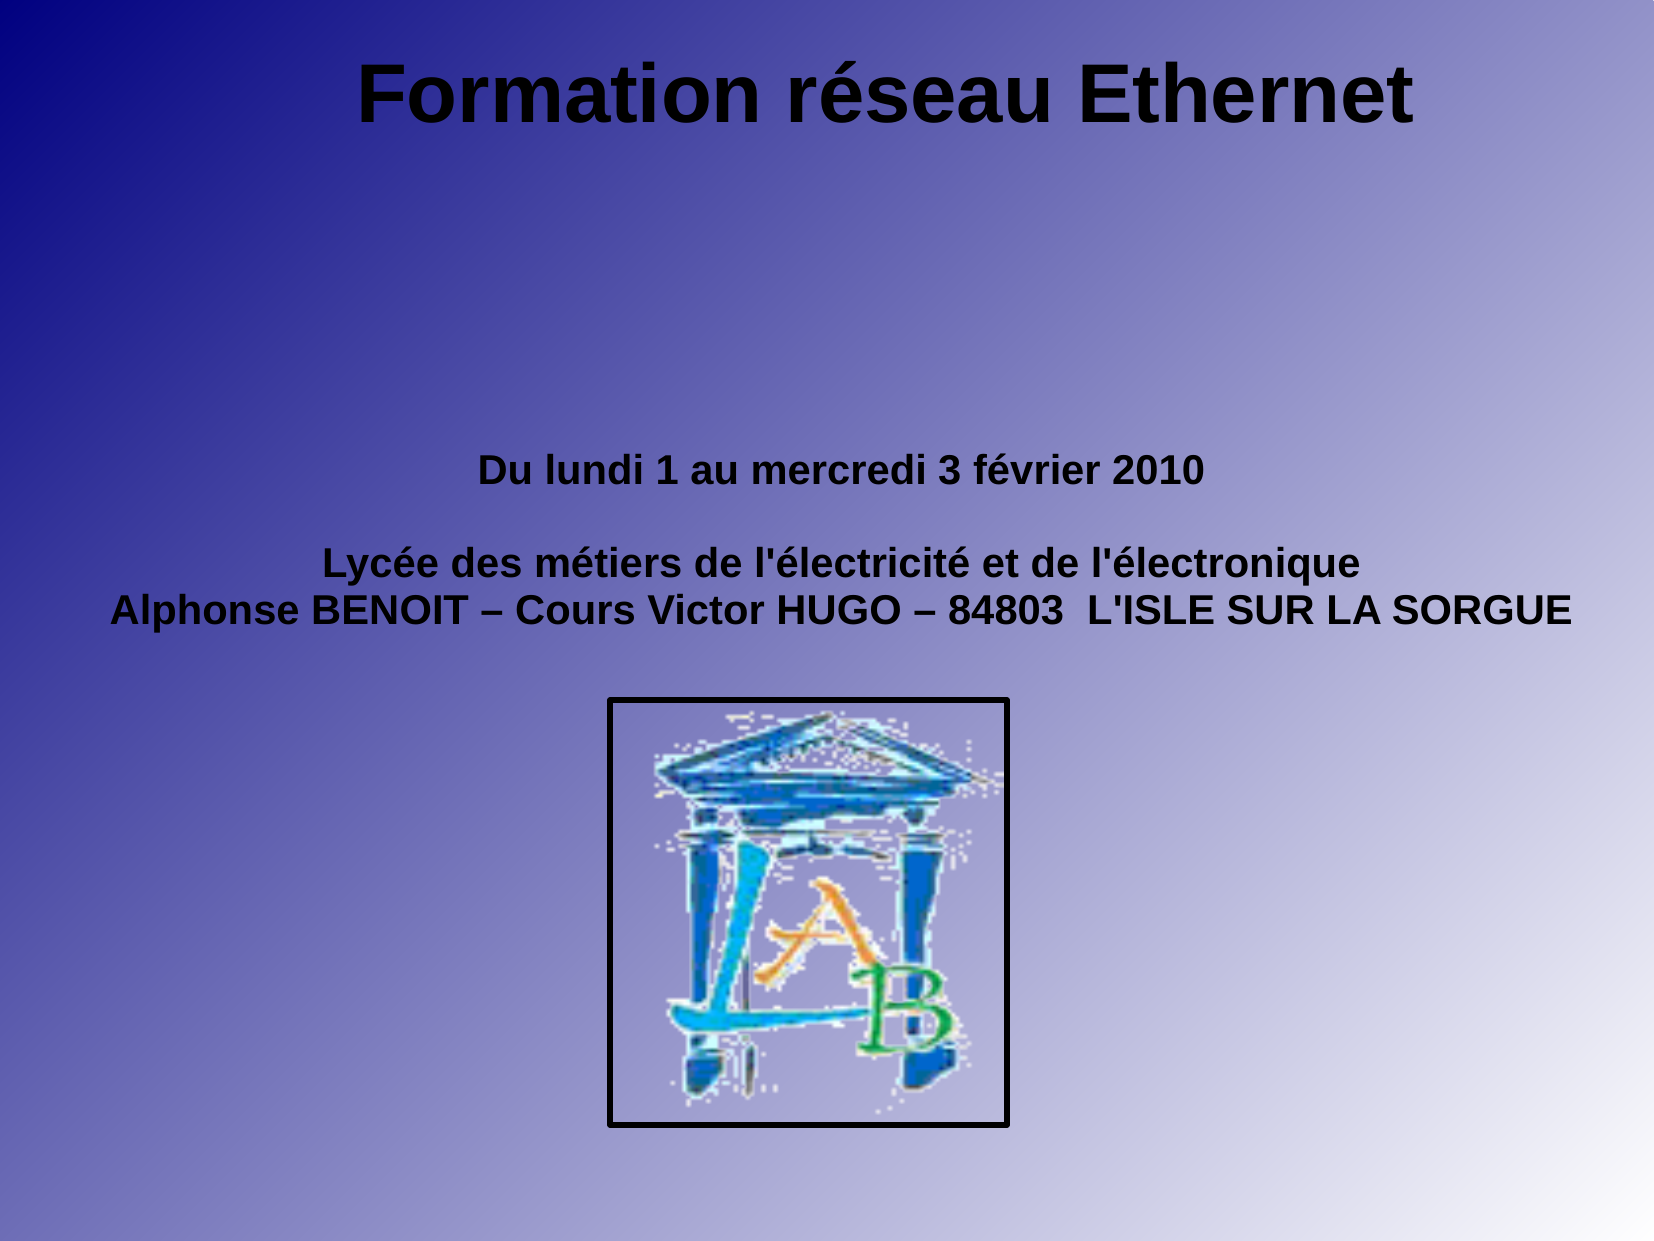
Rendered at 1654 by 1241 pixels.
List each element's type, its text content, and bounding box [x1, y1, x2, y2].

text_box Du lundi 1 au mercredi 3 février 2010 Lycée des métiers de l'électricité et de l'électronique Alphonse BENOIT – Cours Victor HUGO – 84803 L'ISLE SUR LA SORGUE [59, 439, 1625, 645]
picture [613, 703, 1004, 1123]
text_box Formation réseau Ethernet [324, 39, 1447, 148]
